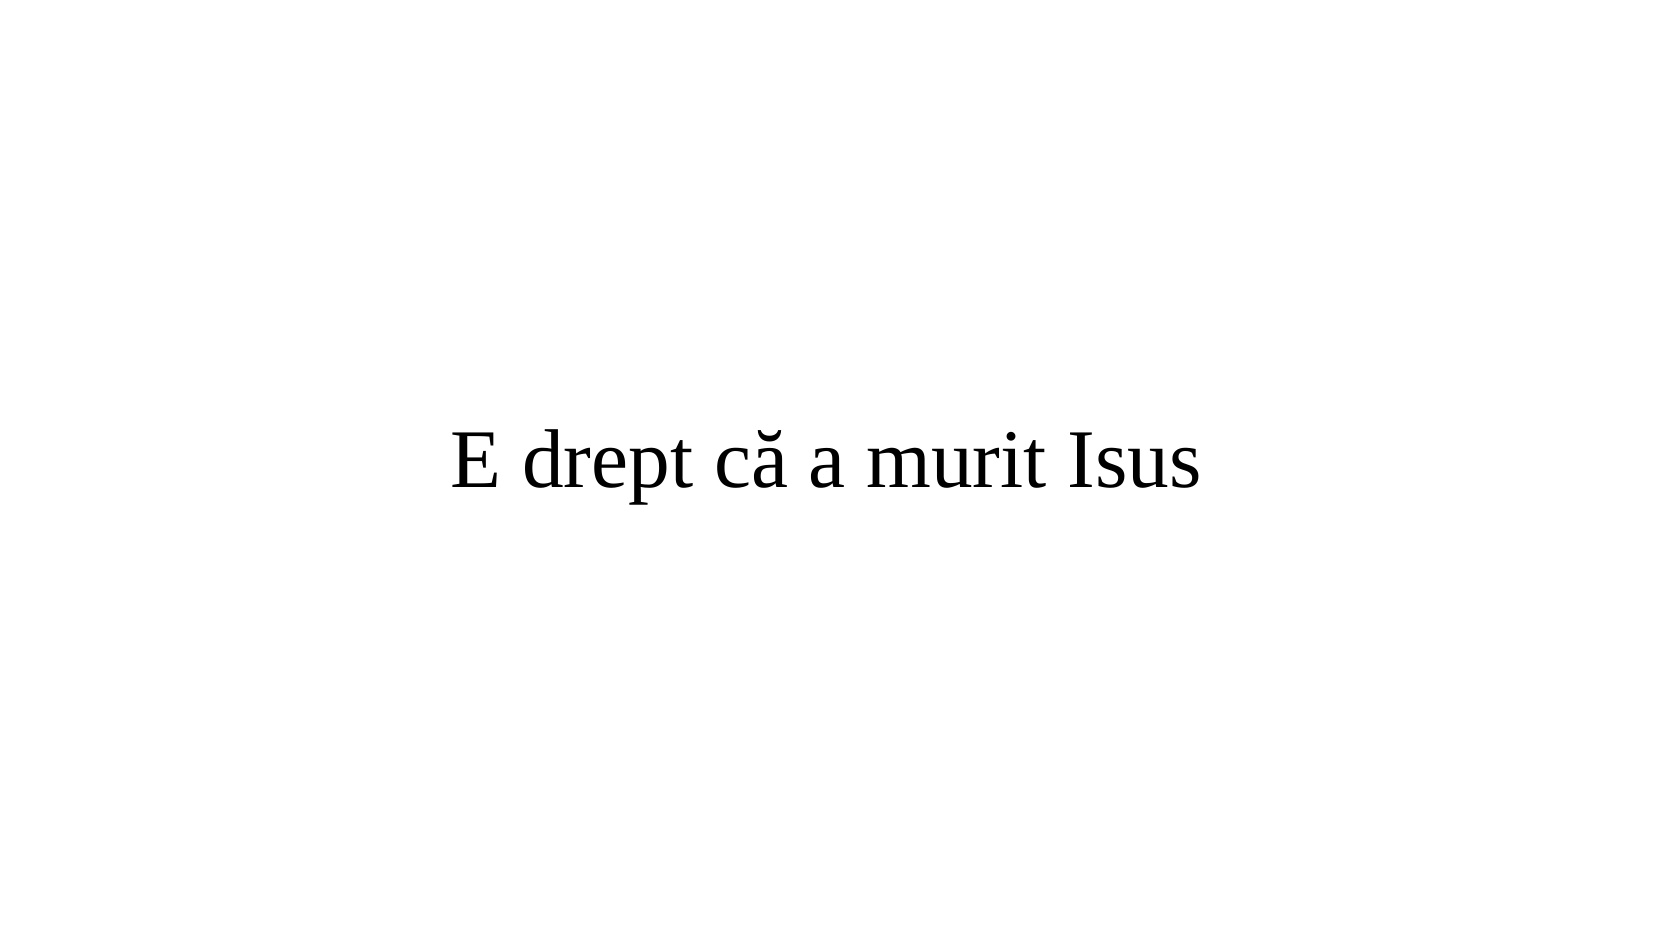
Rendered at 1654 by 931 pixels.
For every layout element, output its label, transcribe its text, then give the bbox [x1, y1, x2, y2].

subtitle E drept că a murit Isus [0, 396, 1654, 505]
